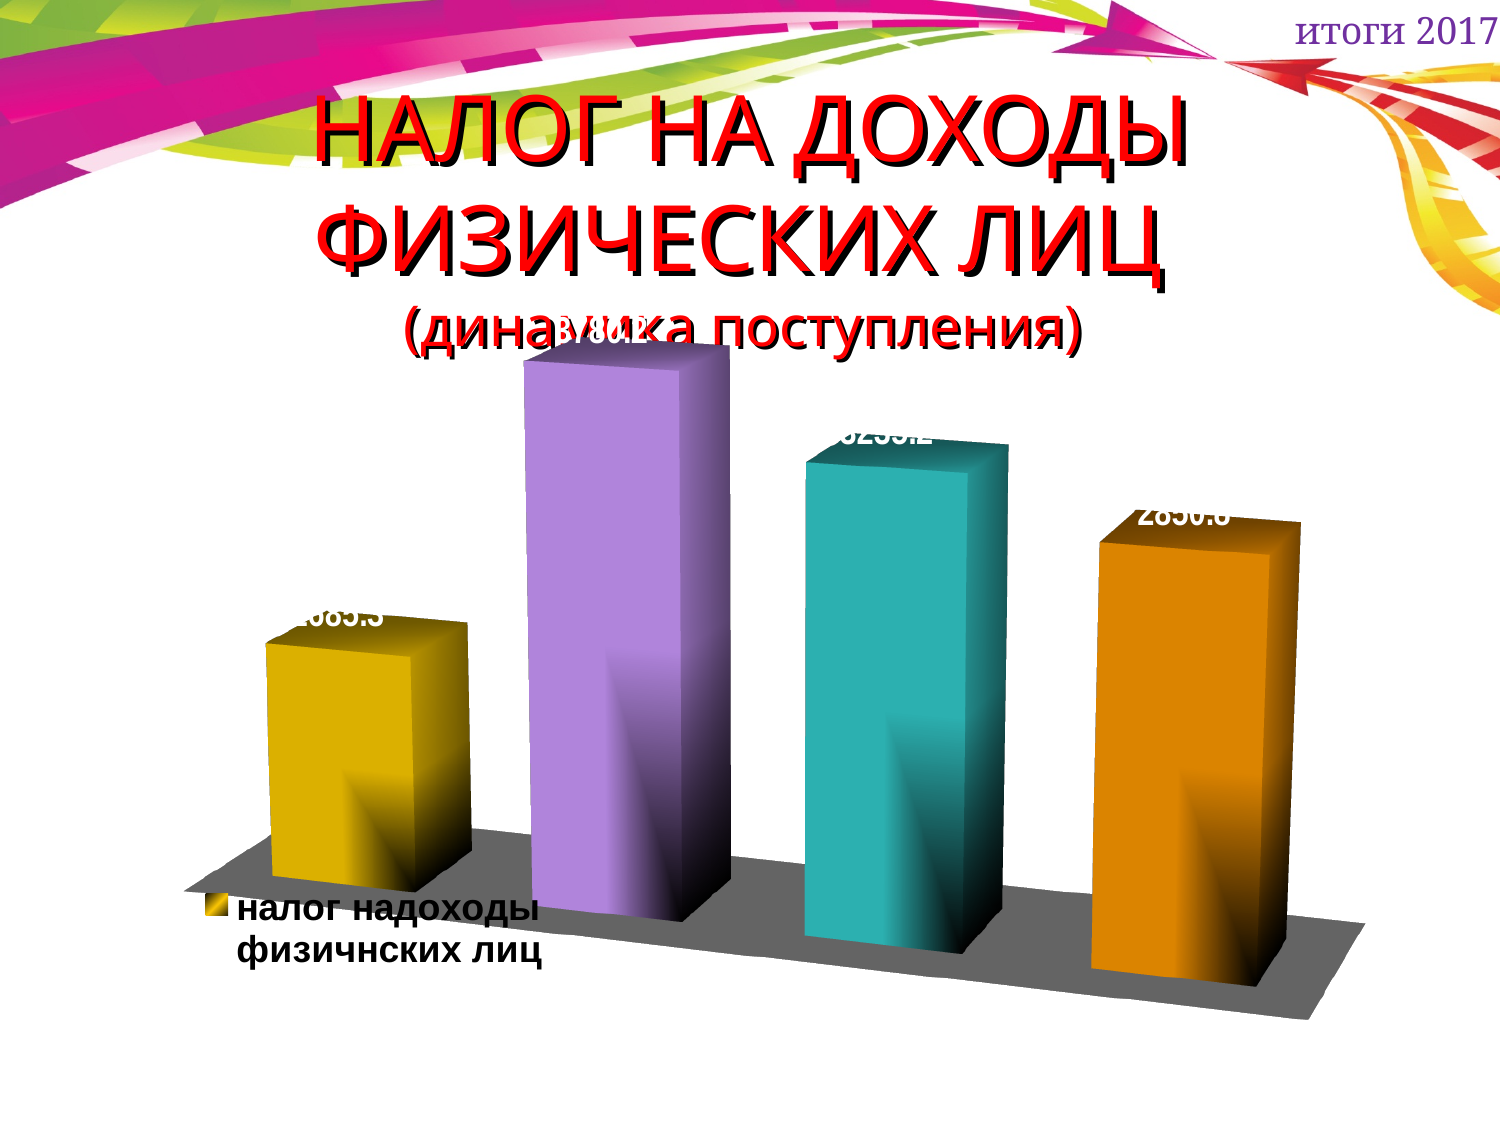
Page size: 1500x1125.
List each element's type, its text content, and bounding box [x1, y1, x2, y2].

chart [41, 270, 1459, 1095]
text_box итоги 2017 [1279, 0, 1500, 61]
title НАЛОГ НА ДОХОДЫ ФИЗИЧЕСКИХ ЛИЦ (динамика поступления) [0, 62, 1500, 269]
